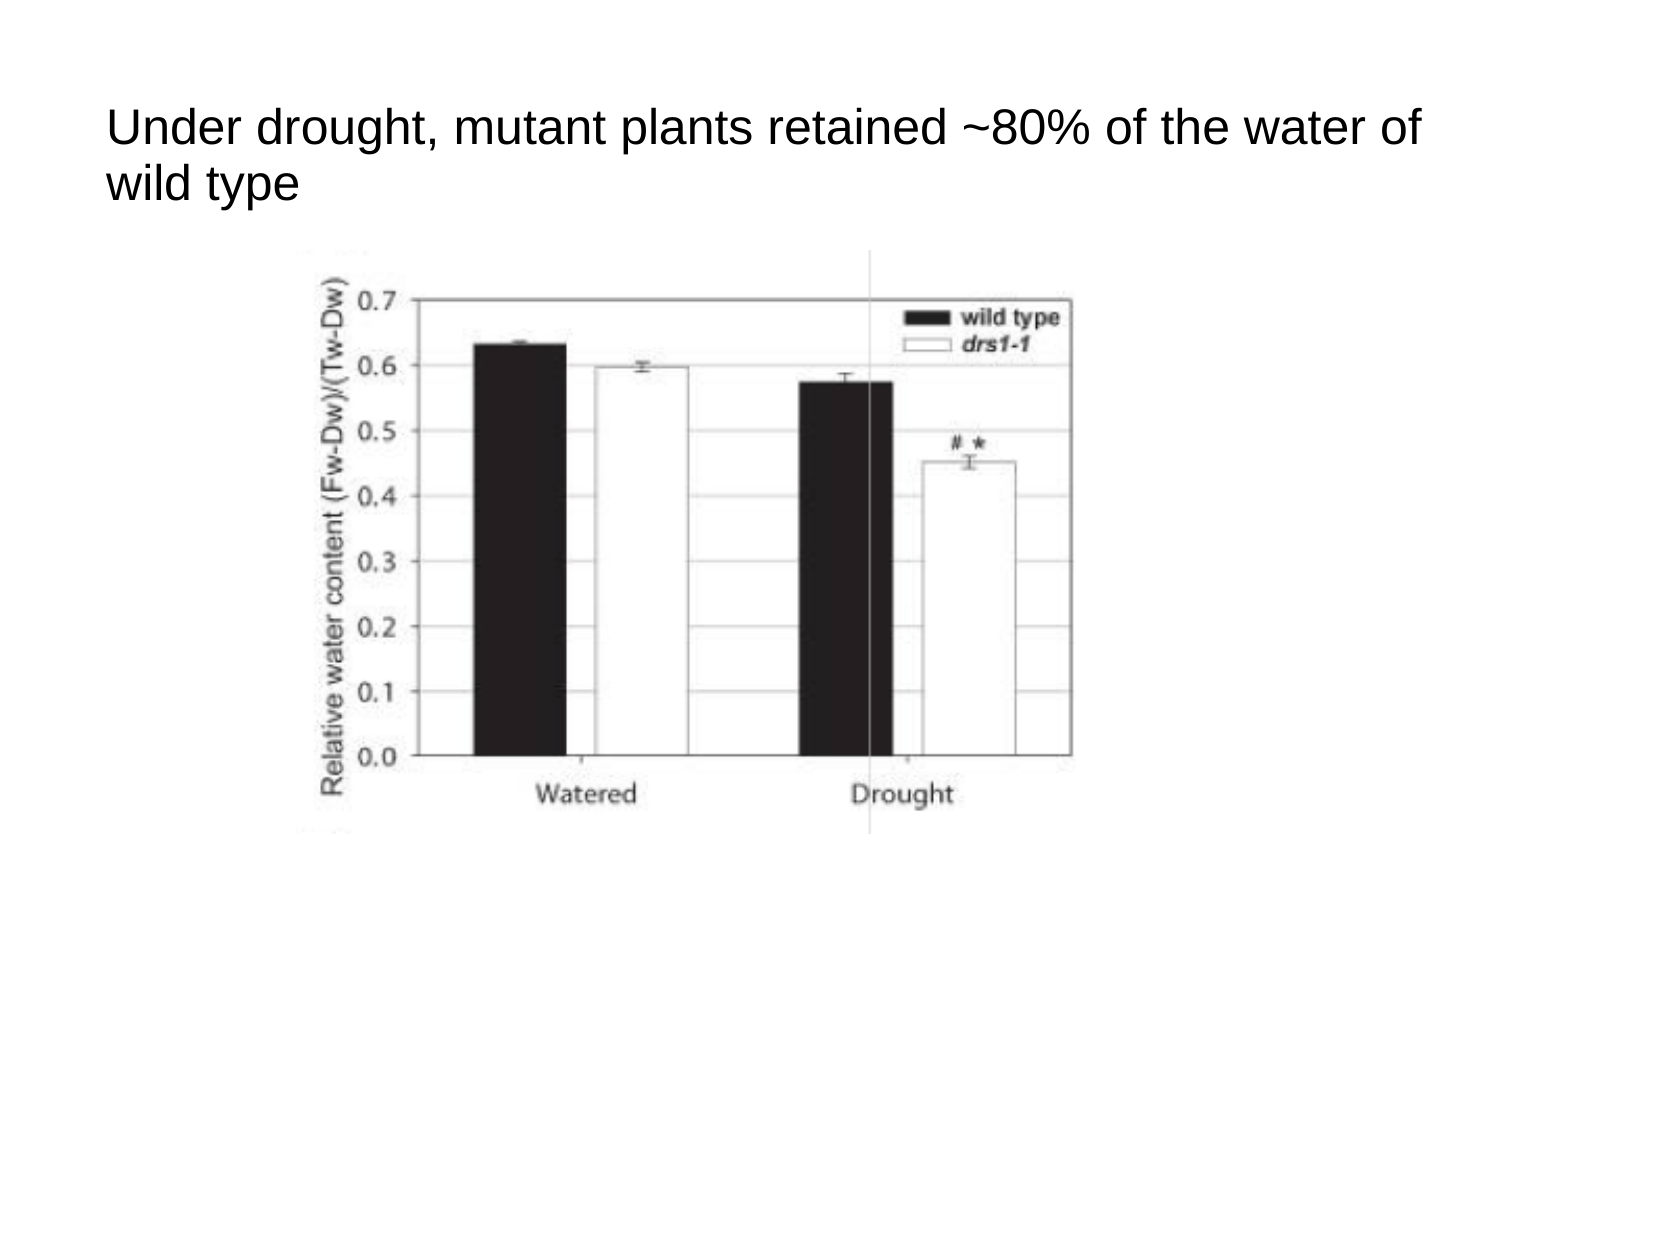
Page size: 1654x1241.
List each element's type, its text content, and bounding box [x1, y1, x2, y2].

text_box Under drought, mutant plants retained ~80% of the water of wild type [91, 92, 1439, 223]
picture [292, 250, 1111, 834]
